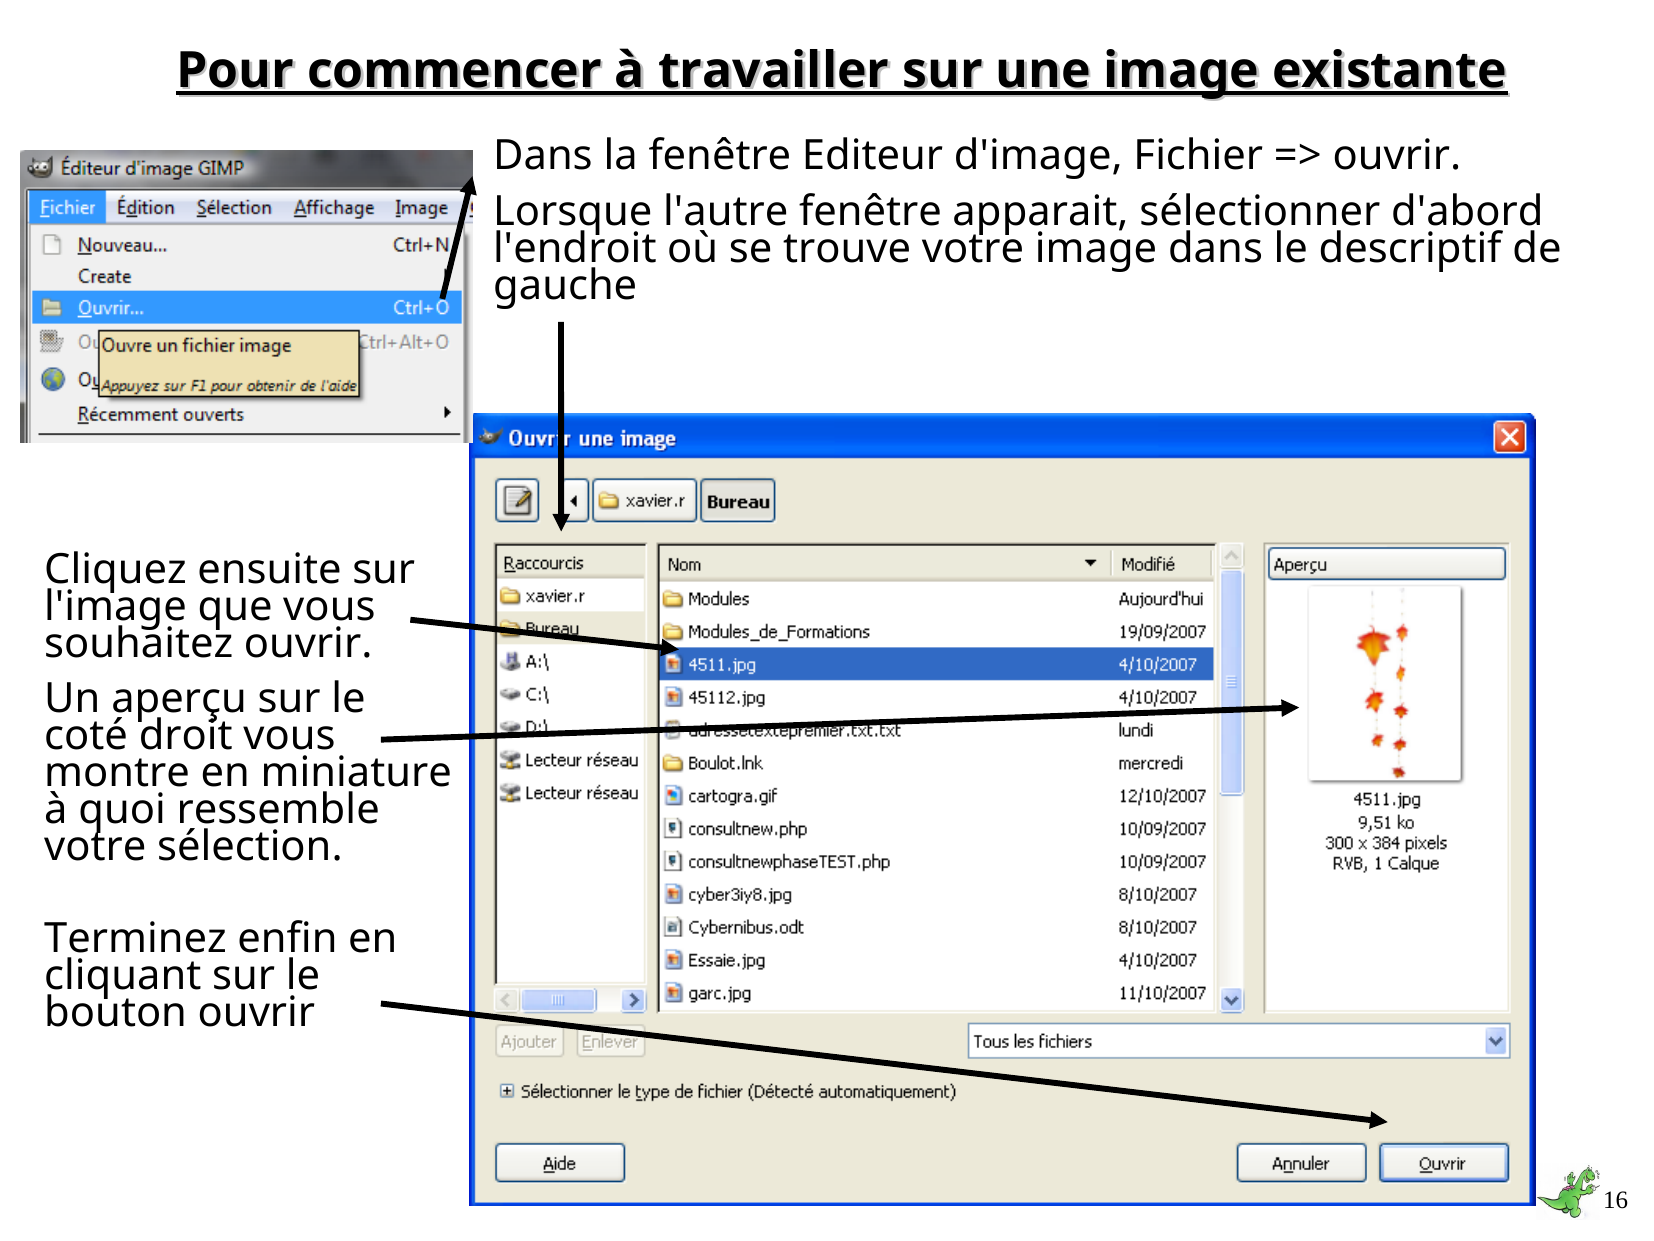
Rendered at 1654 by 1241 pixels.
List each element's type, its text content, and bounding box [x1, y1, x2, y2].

text_box Cliquez ensuite sur l'image que vous souhaitez ouvrir. Un aperçu sur le coté droit vous montre en miniature à quoi ressemble votre sélection. Terminez enfin en cliquant sur le bouton ouvrir [29, 560, 473, 1079]
text_box Pour commencer à travailler sur une image existante [0, 59, 1625, 155]
text_box 16 [1603, 1186, 1632, 1214]
text_box Dans la fenêtre Editeur d'image, Fichier => ouvrir. Lorsque l'autre fenêtre apparait, sélectionner d'abord l'endroit où se trouve votre image dans le descriptif de gauche [478, 147, 1654, 351]
picture [20, 150, 1600, 1220]
